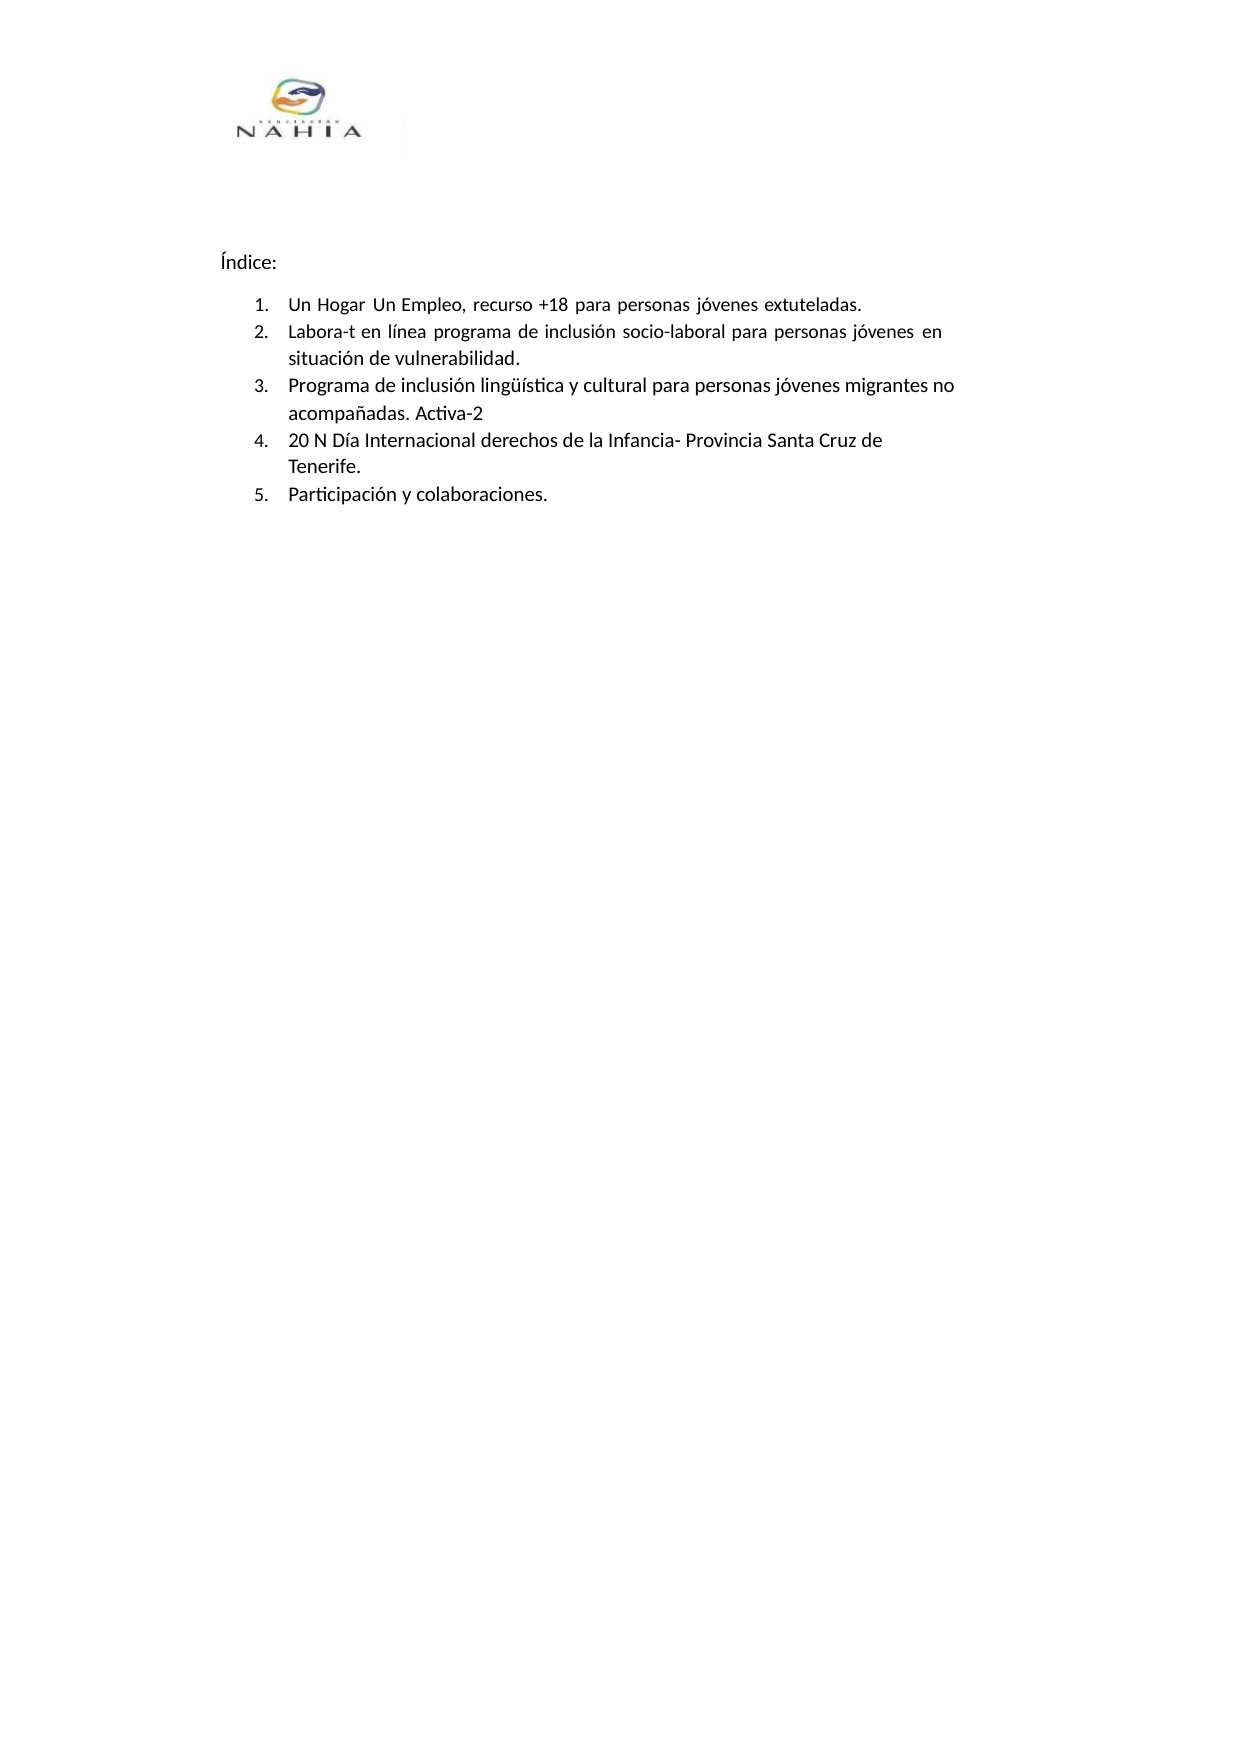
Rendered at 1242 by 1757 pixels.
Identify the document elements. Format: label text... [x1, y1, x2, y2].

text_box Índice: 1. Un Hogar Un Empleo, recurso +18 para personas jóvenes extuteladas. [220, 247, 888, 316]
text_box 2. Labora-t en línea programa de inclusión socio-laboral para personas jóvenes en situación de vulnerabilidad. 3. Programa de inclusión lingüística y cultural para personas jóvenes migrantes no acompañadas. Activa-2 4. 20 N Día Internacional derechos de la Infancia- Provincia Santa Cruz de Tenerife. 5. Participación y colaboraciones. [254, 318, 971, 506]
text_box [236, 71, 407, 164]
